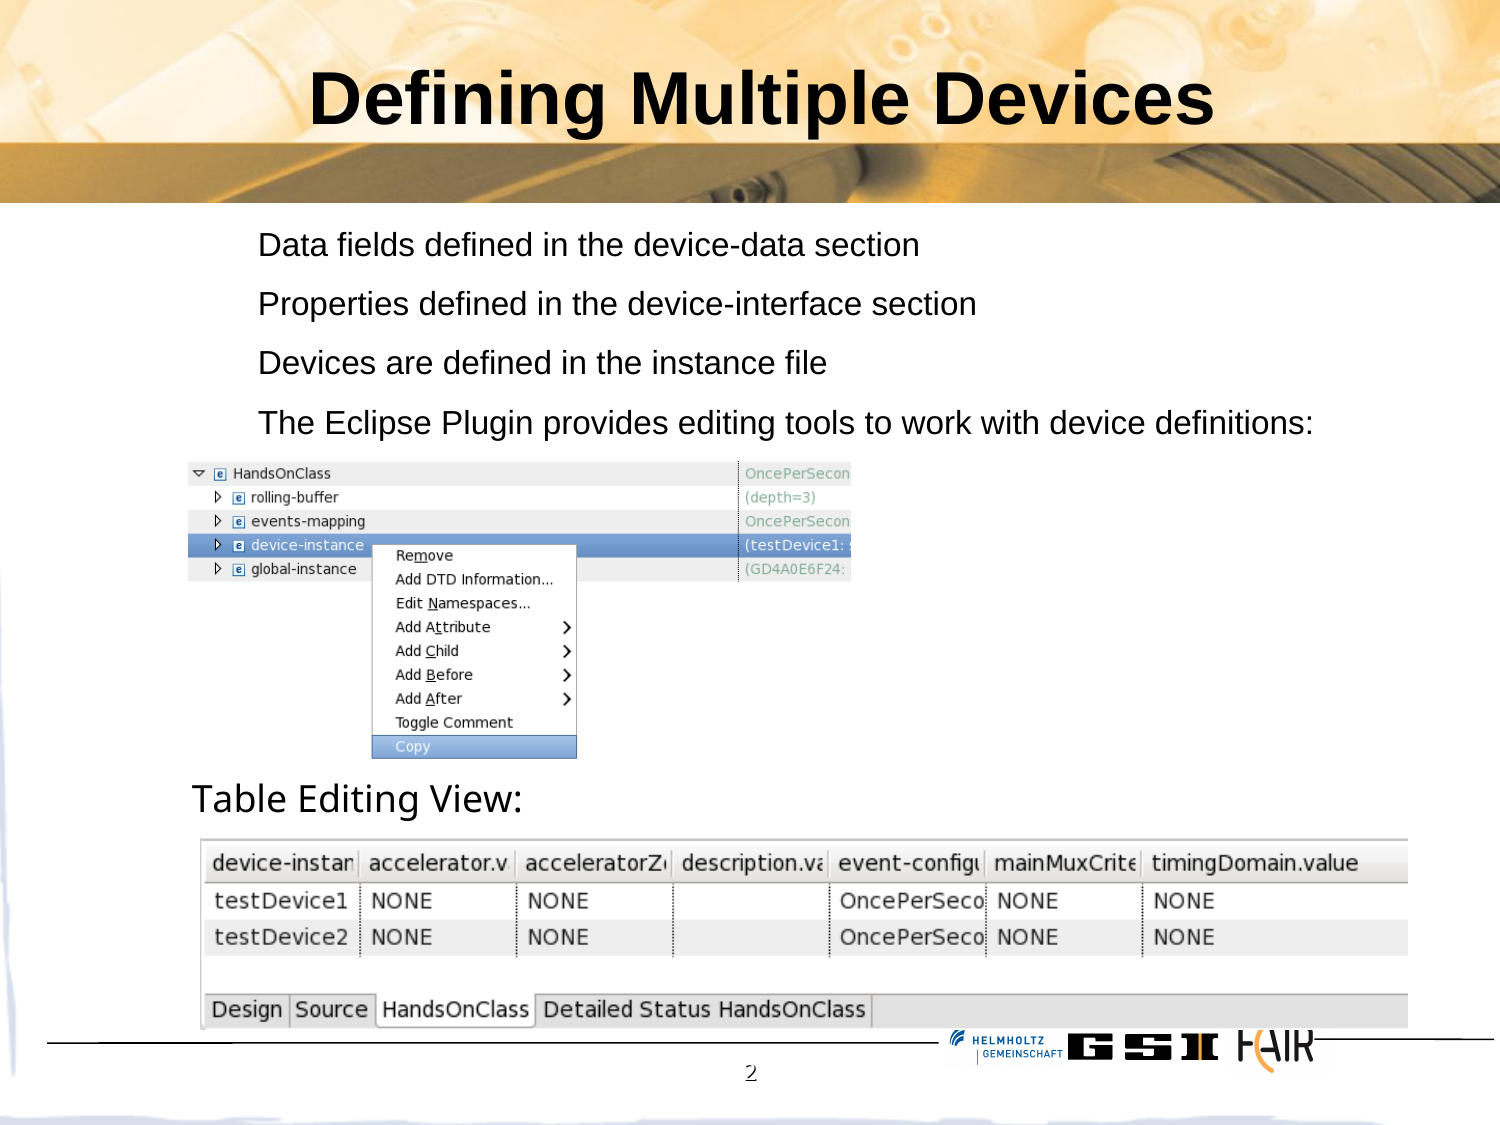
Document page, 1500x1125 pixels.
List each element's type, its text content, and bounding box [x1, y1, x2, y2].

title Defining Multiple Devices [127, 0, 1372, 231]
text_box <Foliennummer> [687, 1042, 813, 1103]
text_box Table Editing View: [177, 767, 507, 828]
picture [188, 460, 851, 764]
picture [0, 0, 1500, 1125]
list Data fields defined in the device-data section Properties defined in the device-interface section Devices are defined in the instance file The Eclipse Plugin provides editing tools to work with device definitions: [23, 215, 1465, 981]
